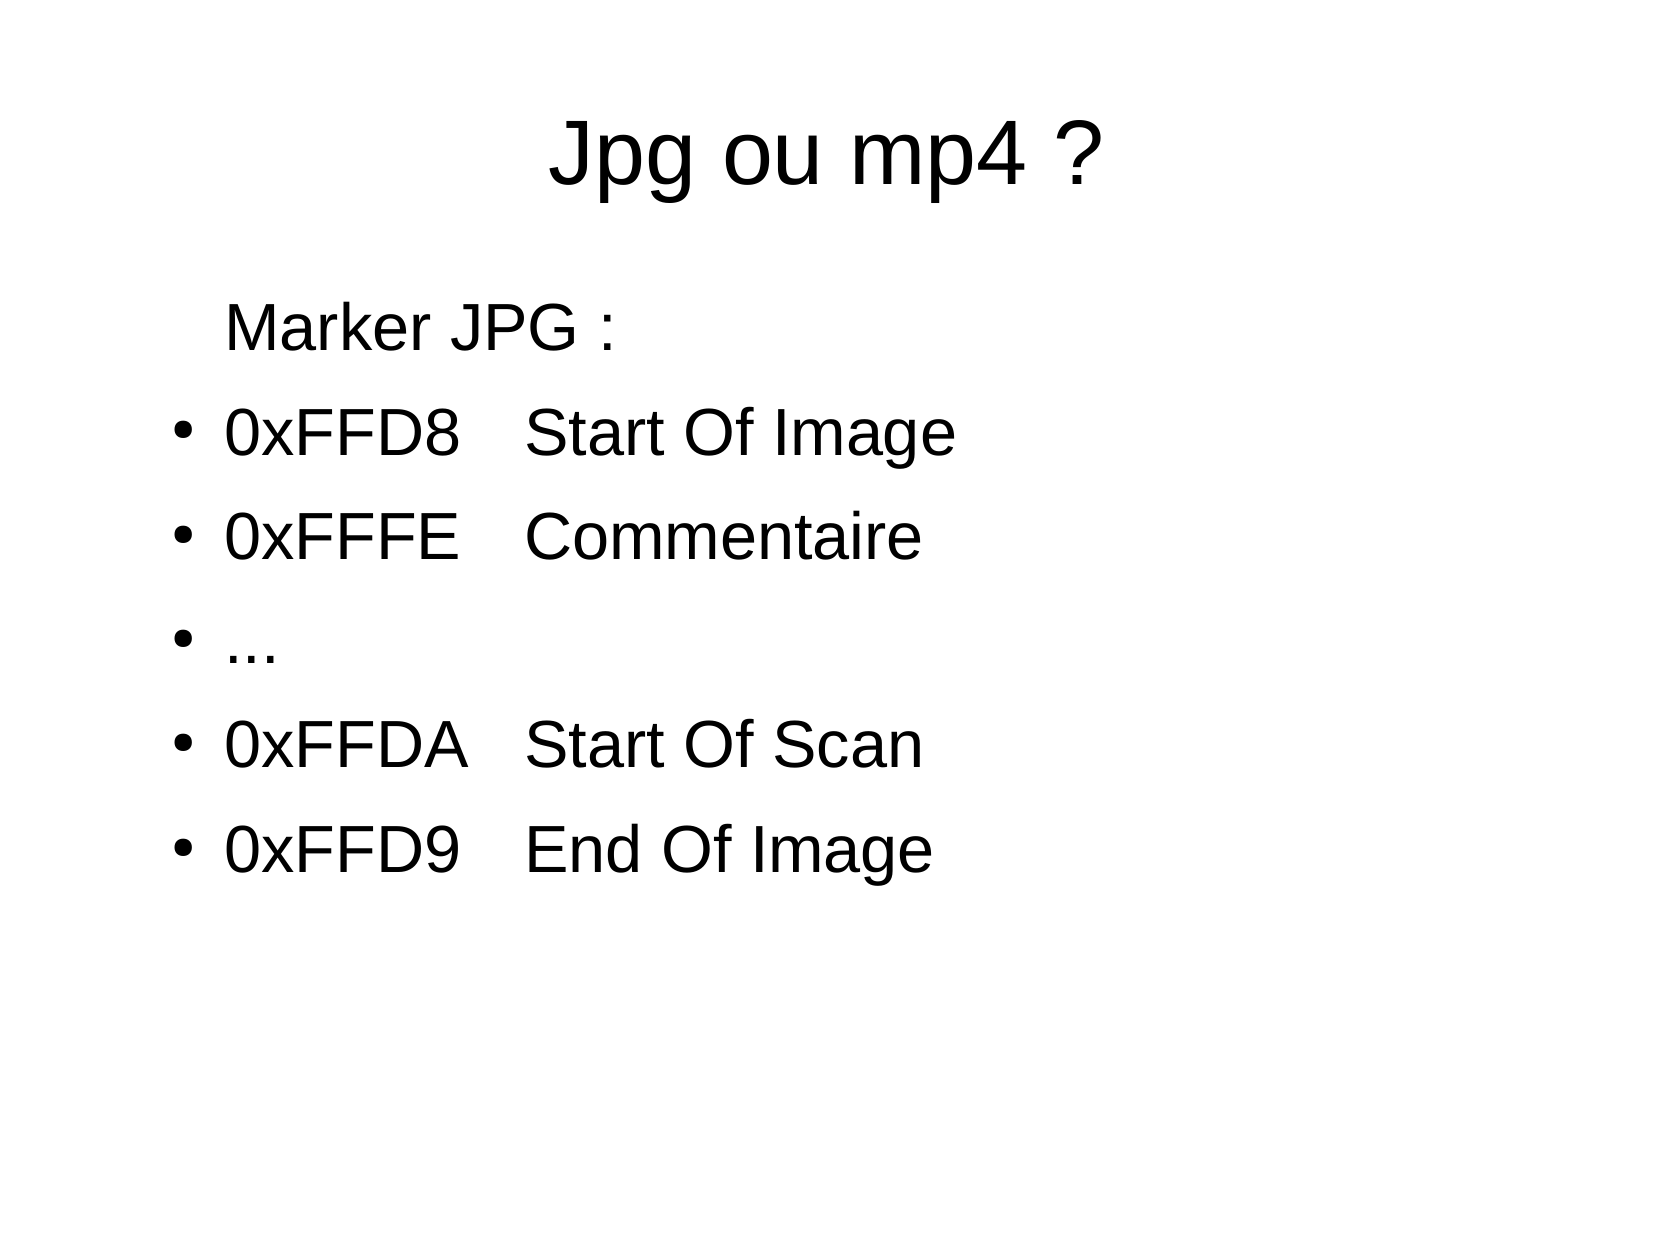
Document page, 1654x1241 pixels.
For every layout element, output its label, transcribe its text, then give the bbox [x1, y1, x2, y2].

title Jpg ou mp4 ? [82, 49, 1571, 257]
list Marker JPG : 0xFFD8 Start Of Image 0xFFFE Commentaire ... 0xFFDA Start Of Scan 0xFFD9 End Of Image [82, 290, 1571, 1010]
